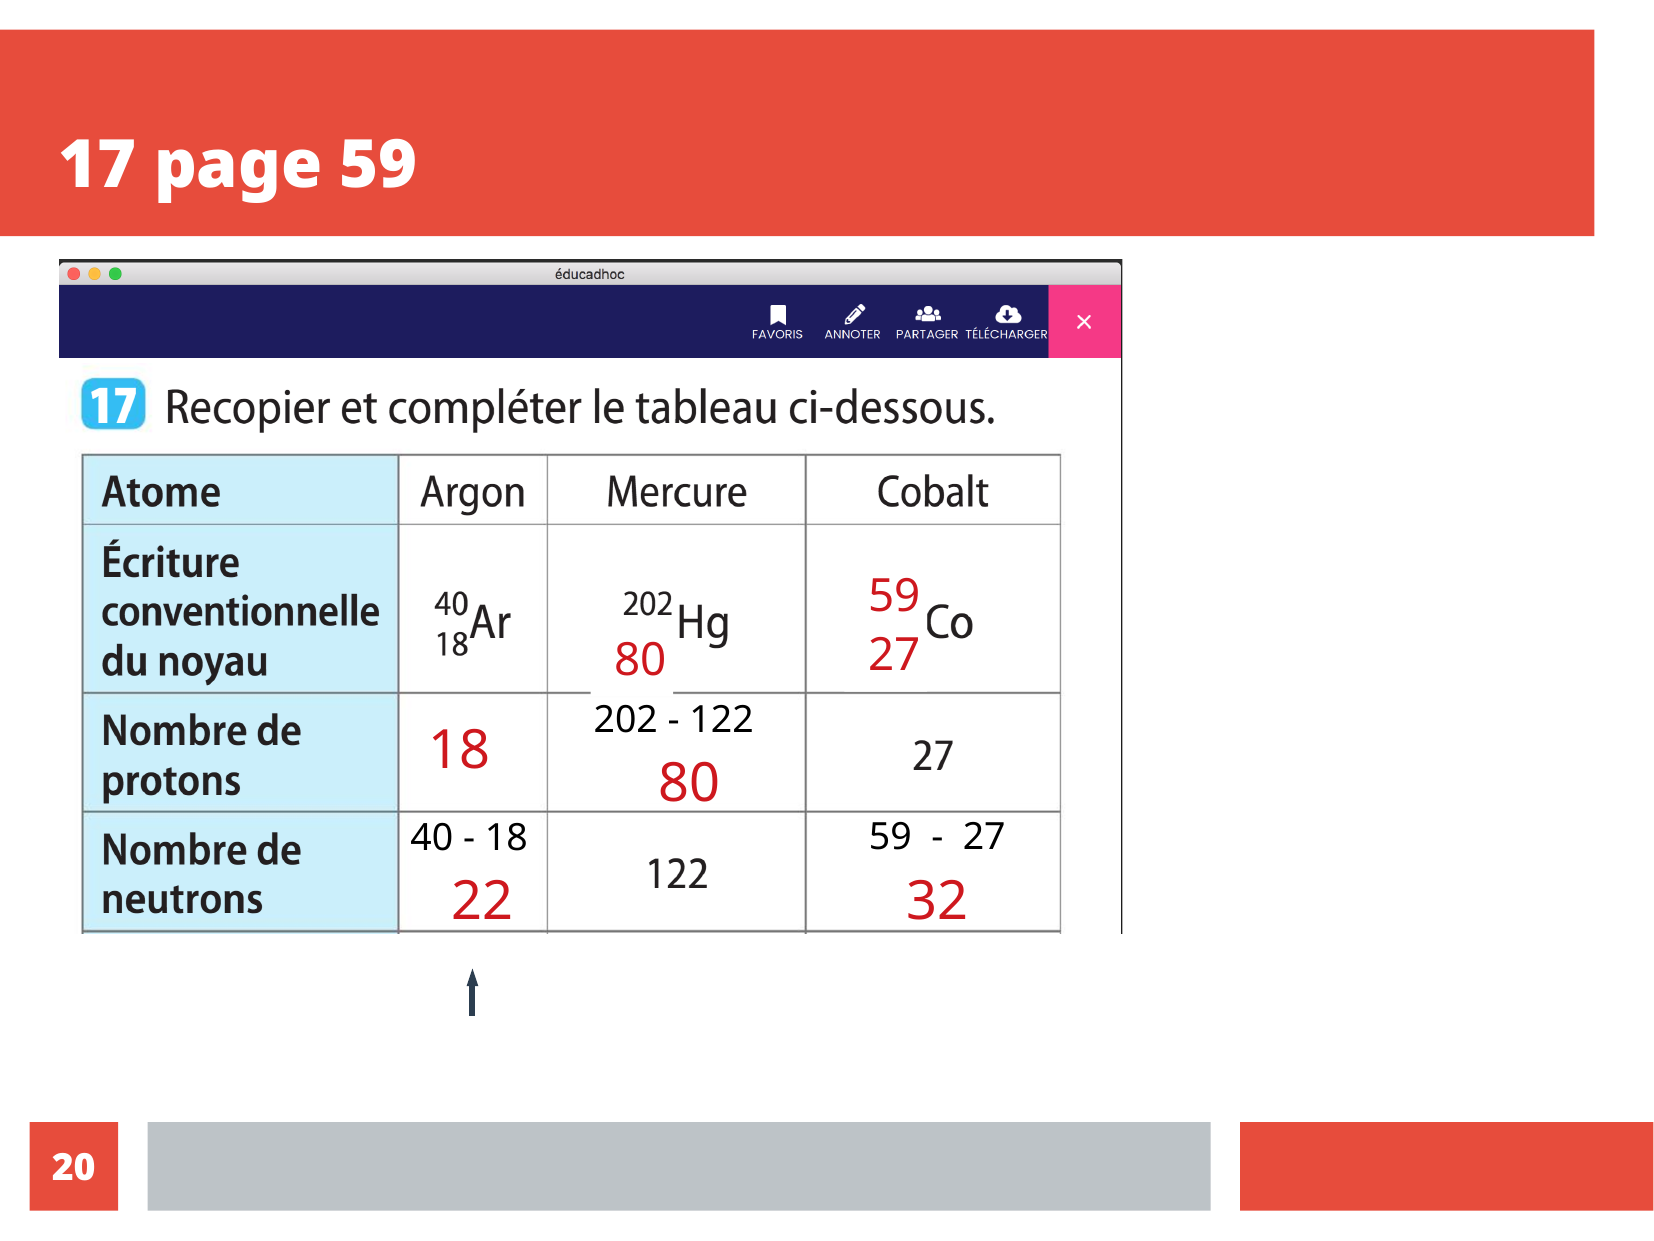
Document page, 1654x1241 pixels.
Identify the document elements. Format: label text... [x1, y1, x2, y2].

text_box 59 [844, 555, 928, 628]
text_box 202 - 122 80 [578, 685, 792, 816]
title 17 page 59 [59, 59, 1595, 207]
text_box 80 [590, 619, 674, 692]
text_box 40 - 18 22 [395, 803, 562, 934]
picture [59, 259, 1123, 934]
text_box 27 [844, 633, 928, 687]
text_box 18 [413, 702, 532, 786]
text_box 59 - 27 32 [814, 802, 1052, 934]
